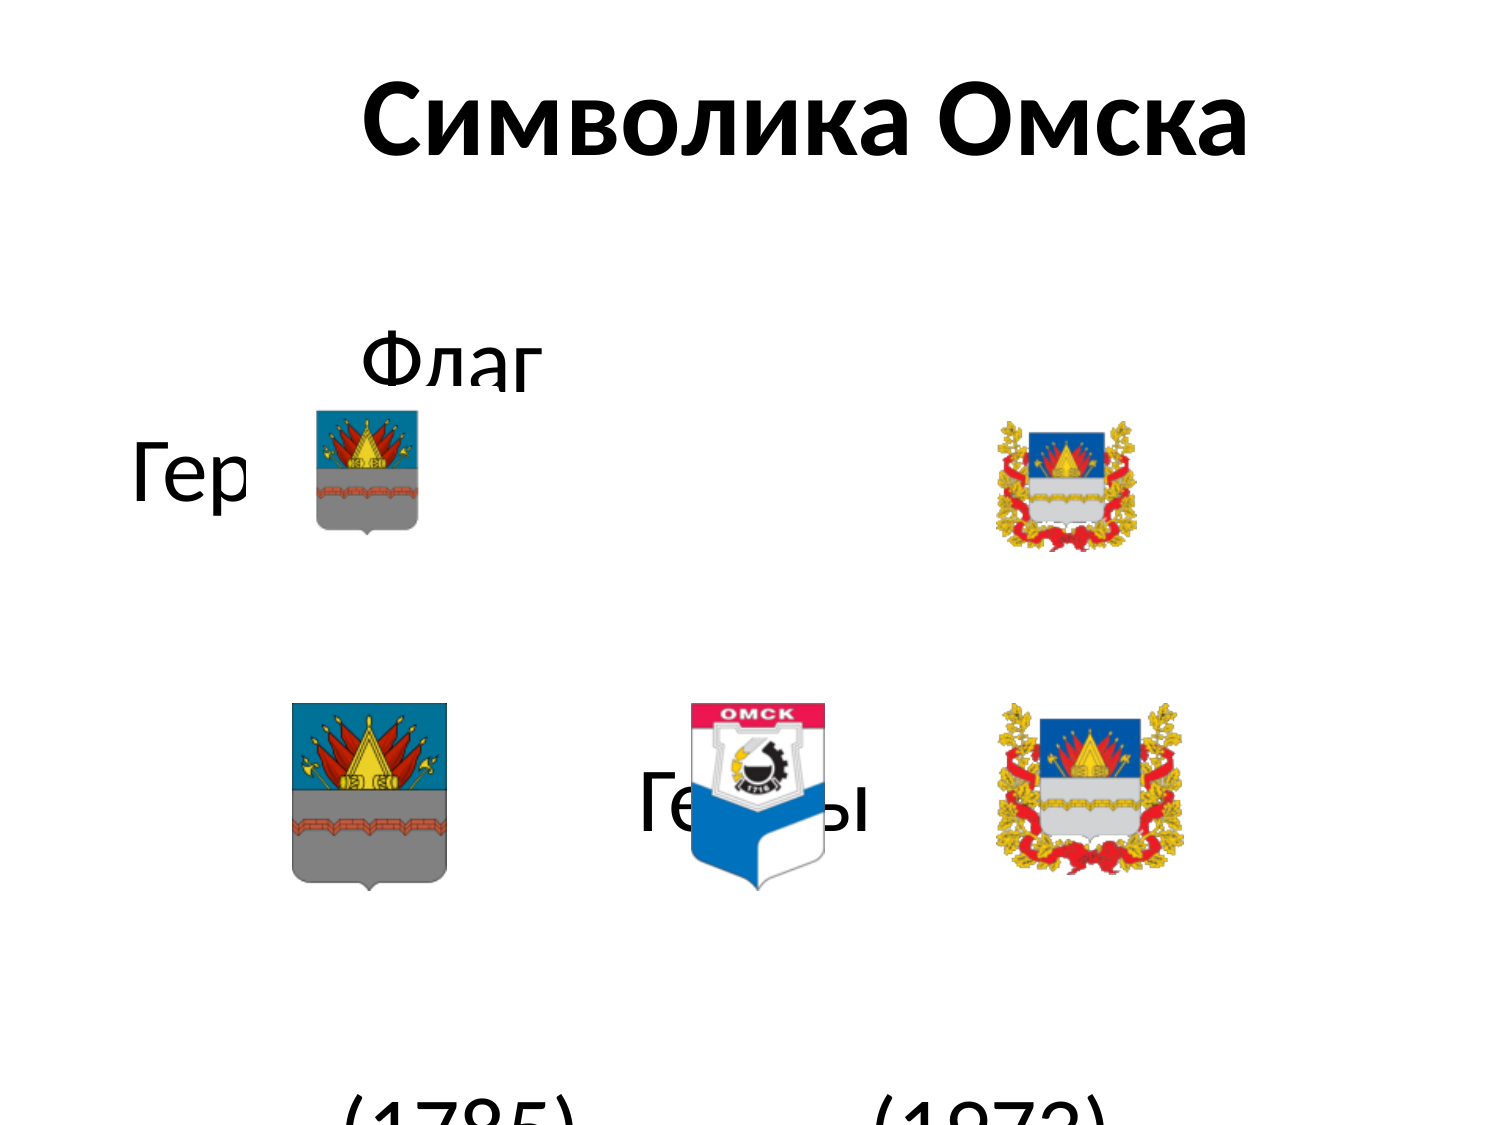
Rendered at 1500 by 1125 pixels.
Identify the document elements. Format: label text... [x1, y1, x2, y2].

subtitle Флаг Герб Гербы (1785) (1973) (2002) [117, 292, 1395, 1055]
picture [691, 703, 825, 891]
picture [292, 703, 447, 891]
title Символика Омска [140, 35, 1416, 277]
picture [996, 421, 1137, 552]
picture [996, 703, 1184, 875]
picture [246, 386, 497, 554]
